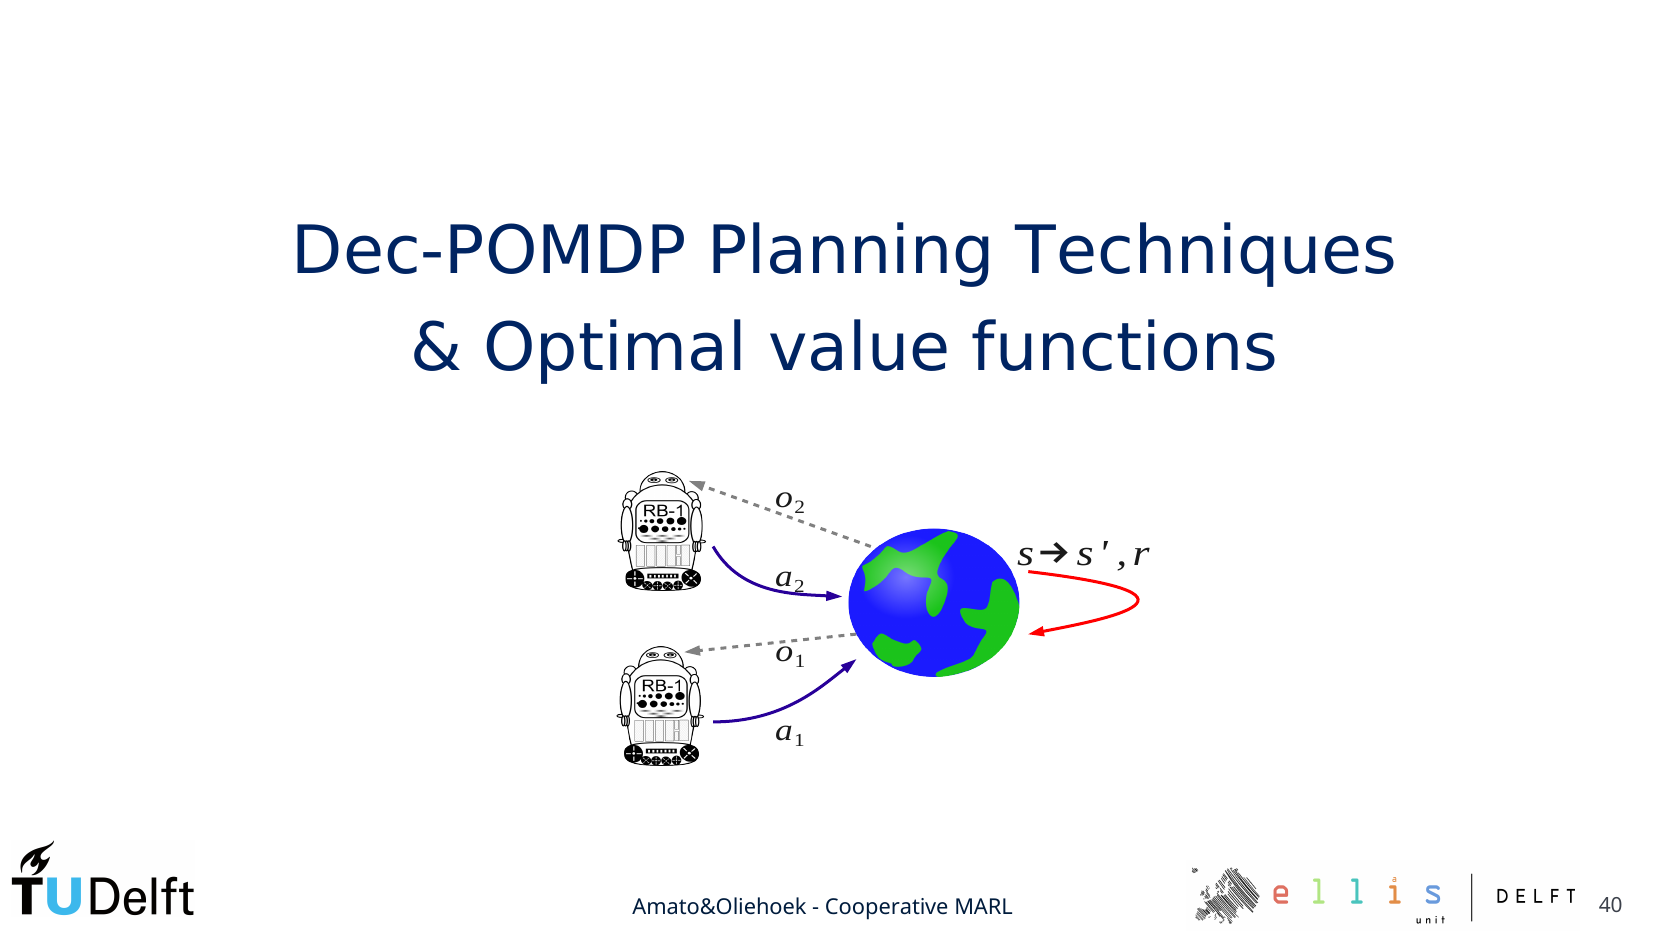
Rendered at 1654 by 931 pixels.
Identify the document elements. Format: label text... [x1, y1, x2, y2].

picture [612, 646, 714, 766]
chart [769, 633, 811, 673]
chart [1009, 532, 1158, 573]
picture [11, 840, 195, 917]
picture [841, 521, 1027, 683]
subtitle Dec-POMDP Planning Techniques & Optimal value functions [63, 124, 1571, 757]
chart [769, 558, 810, 597]
picture [1186, 860, 1580, 931]
chart [769, 712, 810, 752]
picture [613, 471, 716, 591]
chart [769, 478, 811, 519]
